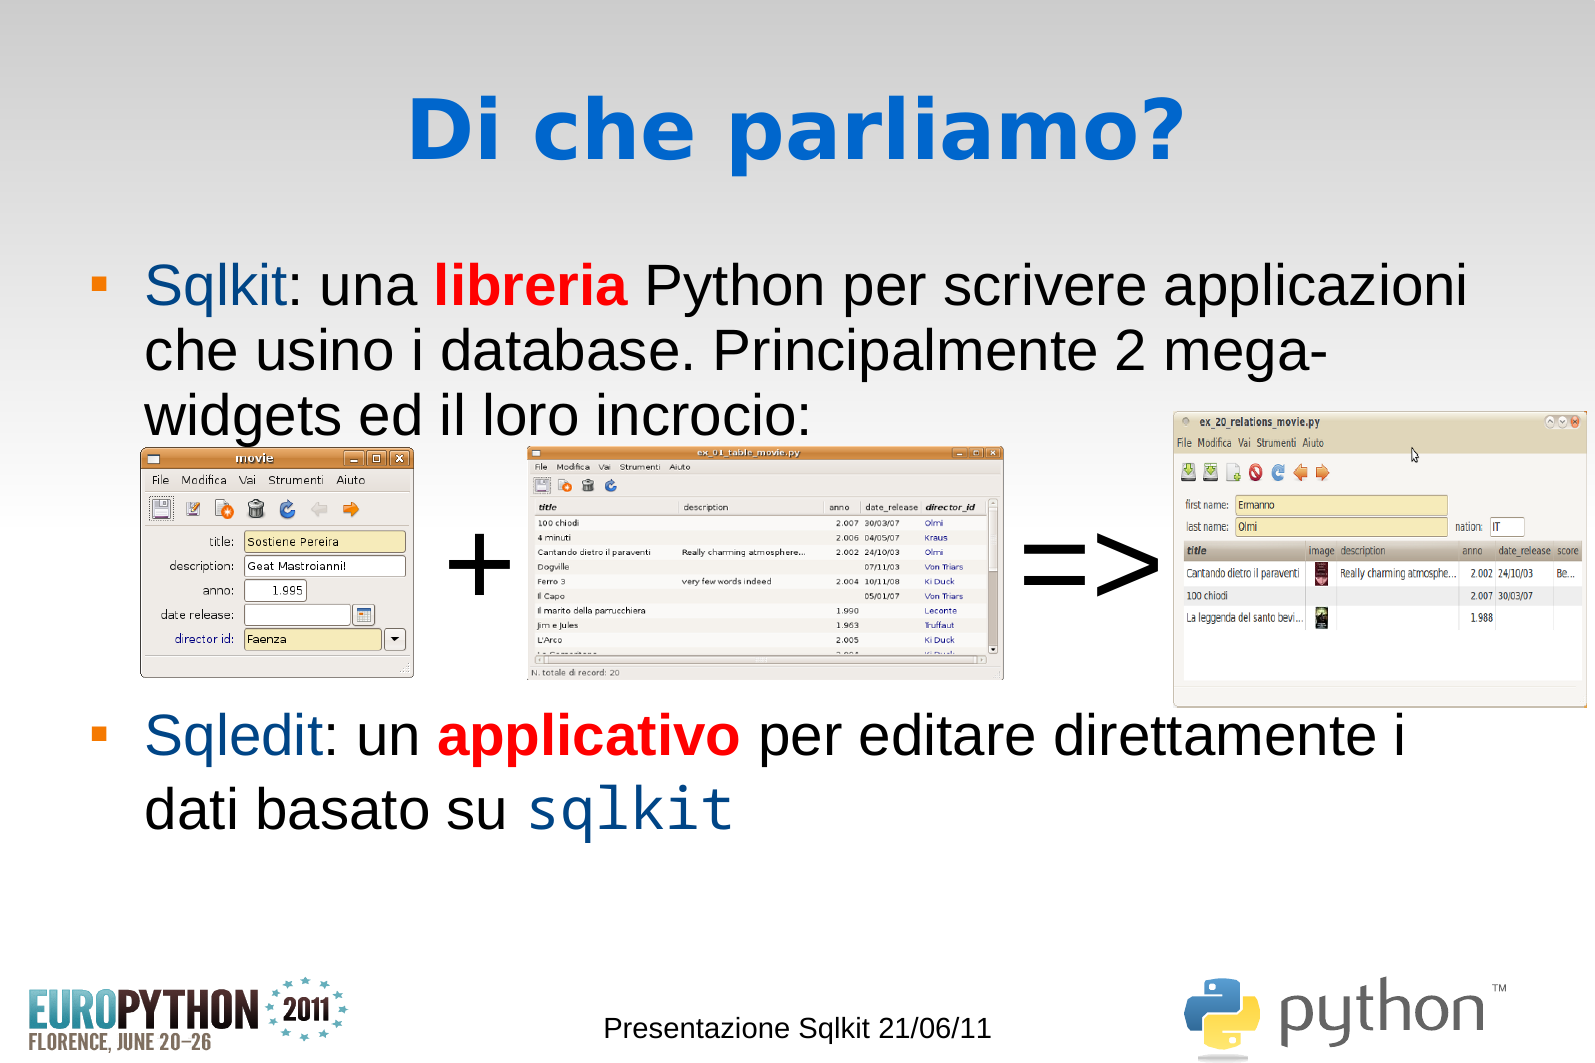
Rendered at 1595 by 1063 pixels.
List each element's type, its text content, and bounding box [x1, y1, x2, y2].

picture [527, 446, 1004, 680]
title Di che parliamo? [79, 42, 1515, 220]
picture [1173, 411, 1587, 708]
list Sqlkit: una libreria Python per scrivere applicazioni che usino i database. Principalmente 2 mega-widgets ed il loro incrocio: Sqledit: un applicativo per editare direttamente i dati basato su sqlkit [74, 253, 1510, 940]
text_box + [428, 485, 527, 641]
picture [140, 447, 414, 679]
text_box => [1004, 485, 1173, 641]
picture [29, 974, 355, 1058]
